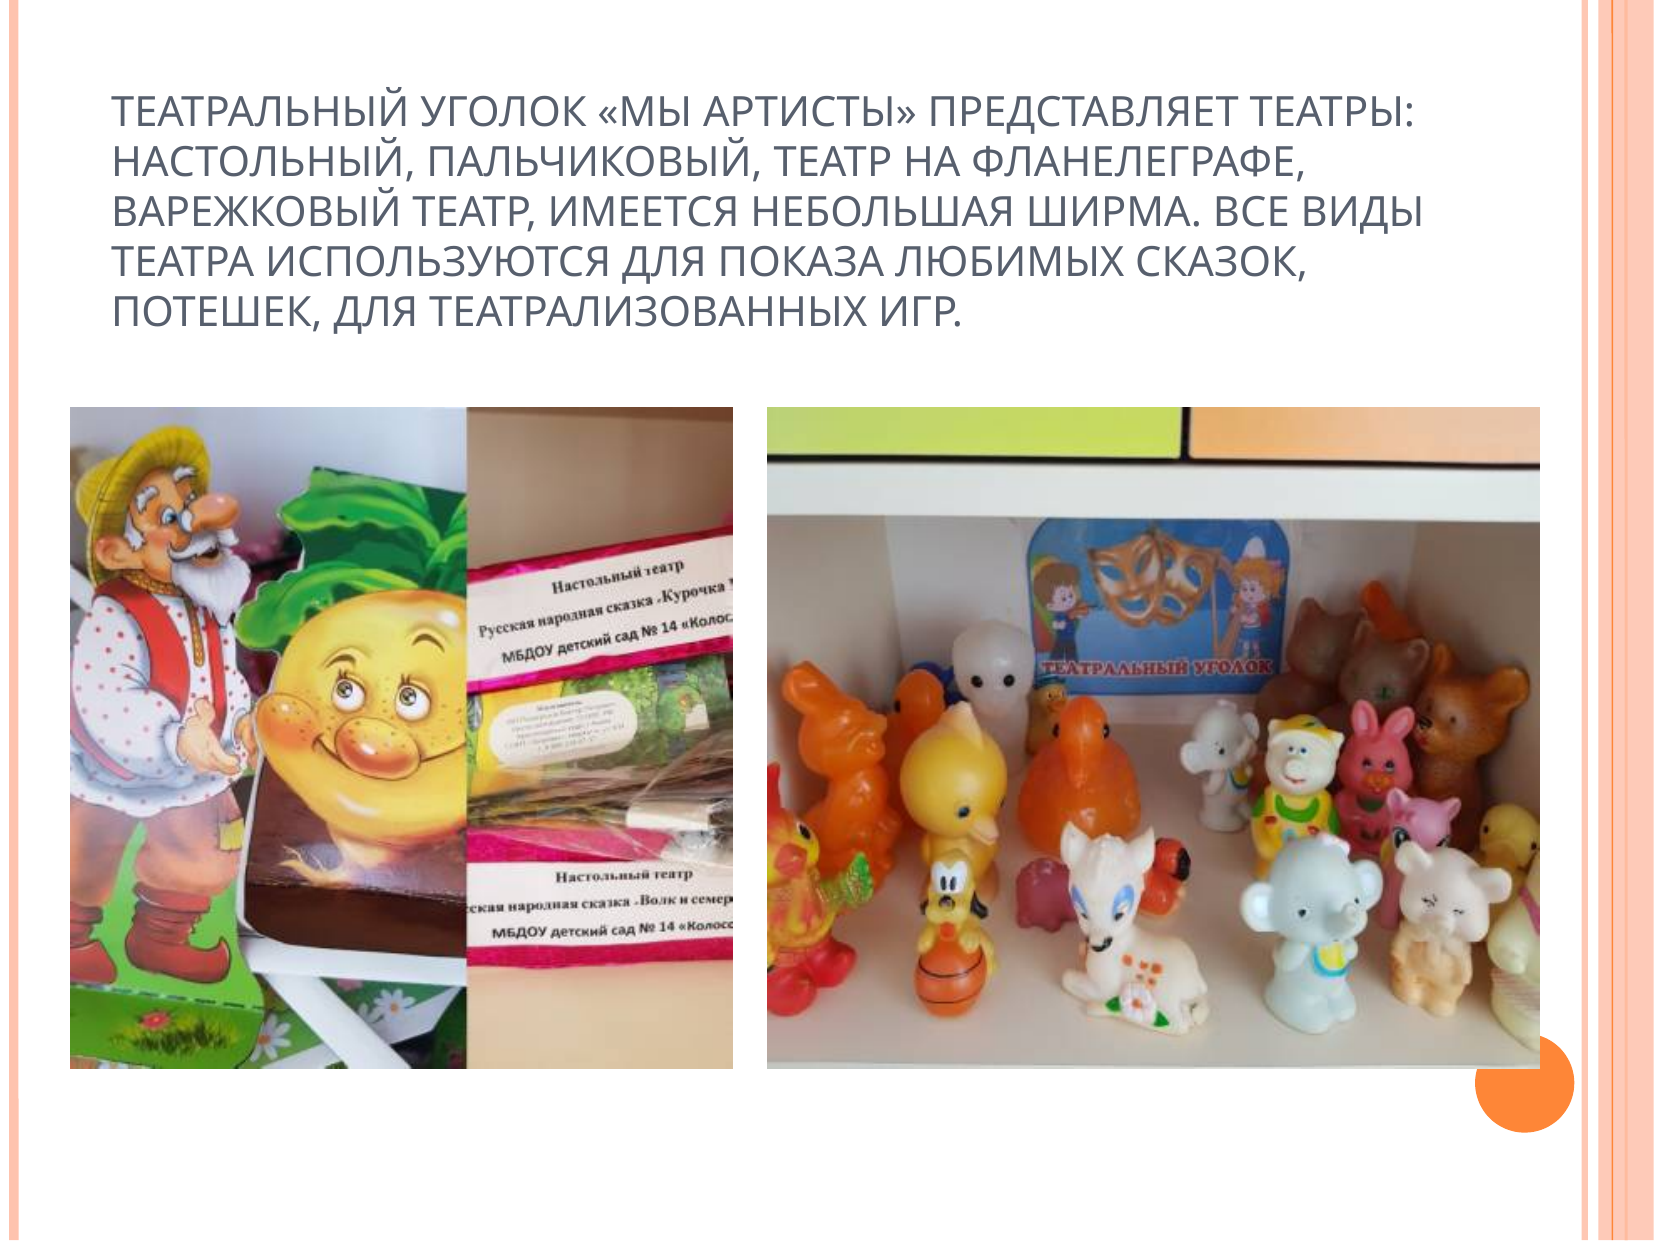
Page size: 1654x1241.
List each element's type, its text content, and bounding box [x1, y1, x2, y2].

title Театральный уголок «Мы артисты» представляет театры: настольный, пальчиковый, театр на фланелеграфе, варежковый театр, имеется небольшая ширма. Все виды театра используются для показа любимых сказок, потешек, для театрализованных игр. [94, 76, 1445, 329]
picture [70, 407, 733, 1069]
picture [767, 407, 1540, 1069]
